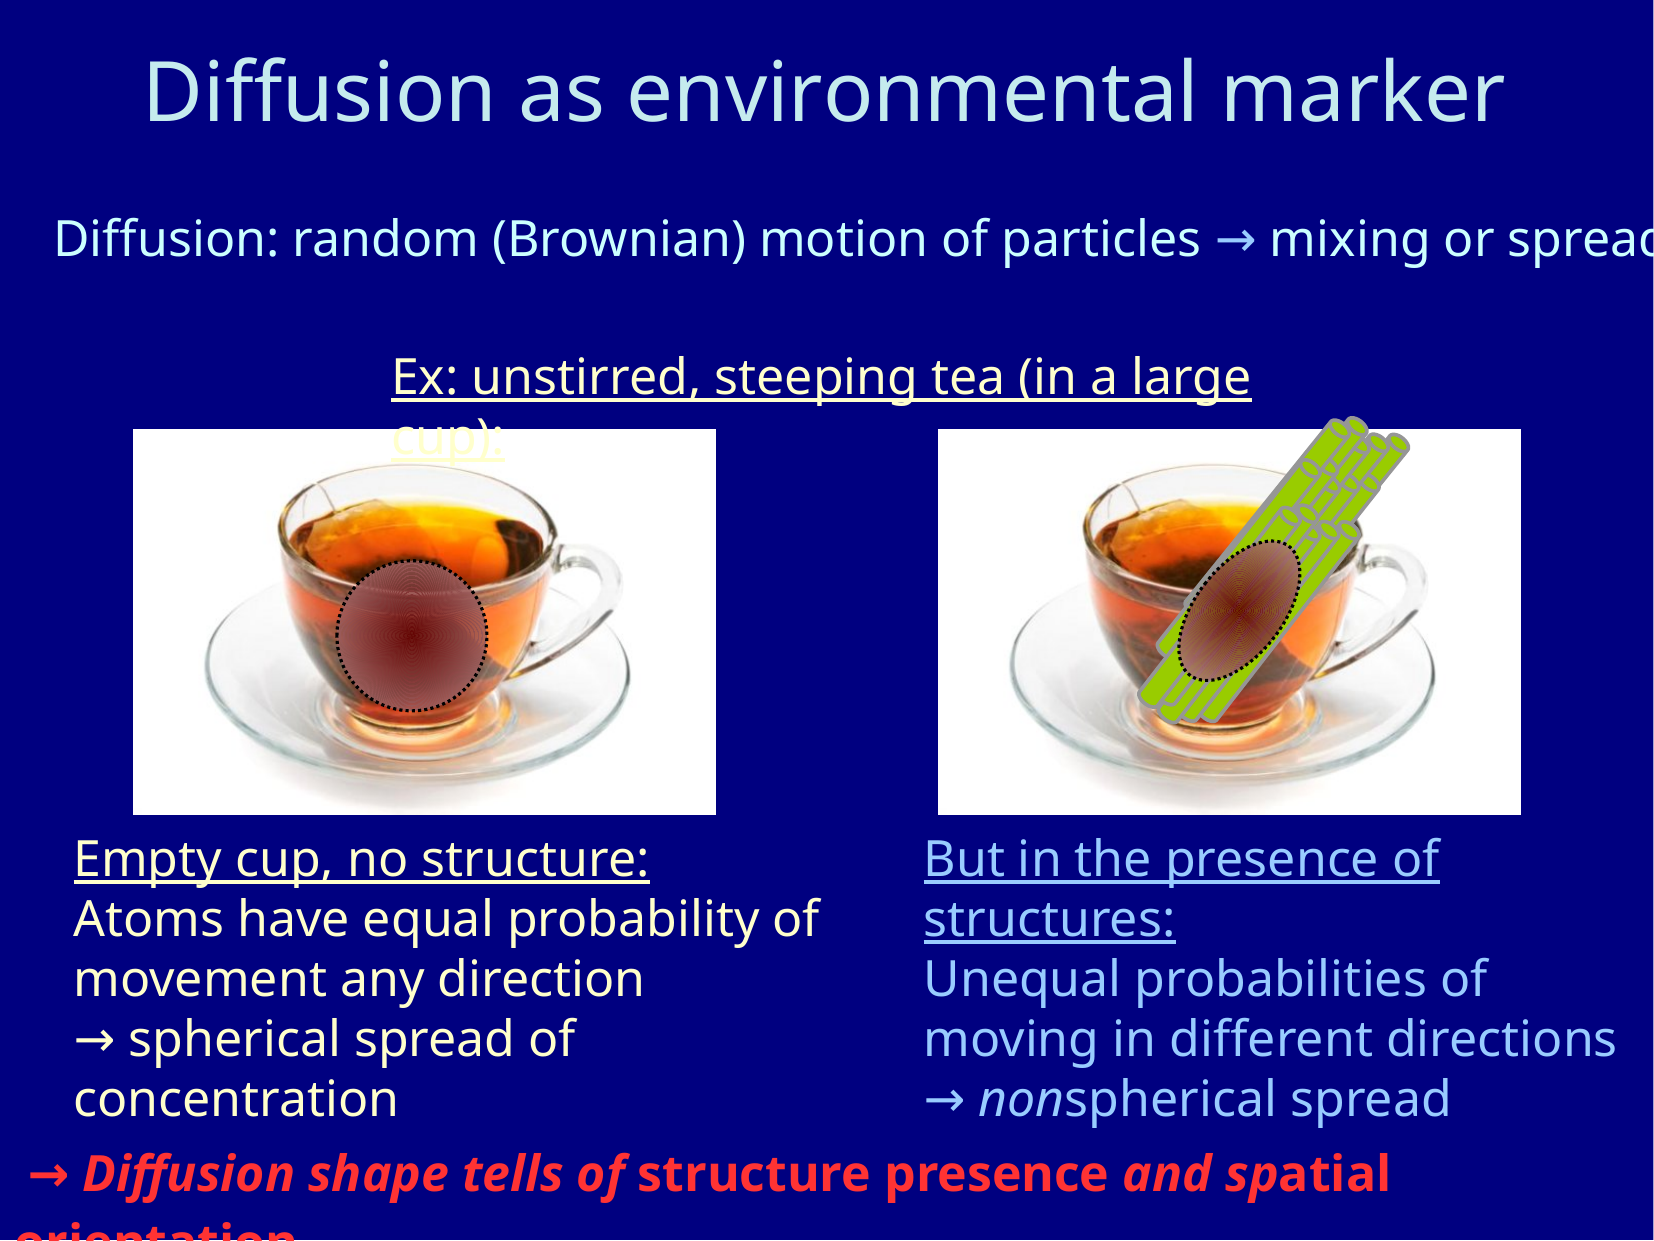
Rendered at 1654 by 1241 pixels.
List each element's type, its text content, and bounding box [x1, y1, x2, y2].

title Diffusion as environmental marker [75, 13, 1576, 164]
text_box Empty cup, no structure: Atoms have equal probability of movement any direction → spherical spread of concentration [44, 818, 850, 1083]
text_box [336, 560, 487, 711]
picture [938, 429, 1521, 815]
text_box → Diffusion shape tells of structure presence and spatial orientation [0, 1130, 1645, 1238]
text_box Diffusion: random (Brownian) motion of particles → mixing or spreading [38, 195, 1619, 378]
text_box Ex: unstirred, steeping tea (in a large cup): [316, 336, 1327, 472]
text_box [1138, 417, 1409, 723]
text_box But in the presence of structures: Unequal probabilities of moving in different directions → nonspherical spread [901, 818, 1654, 1074]
picture [133, 429, 716, 815]
